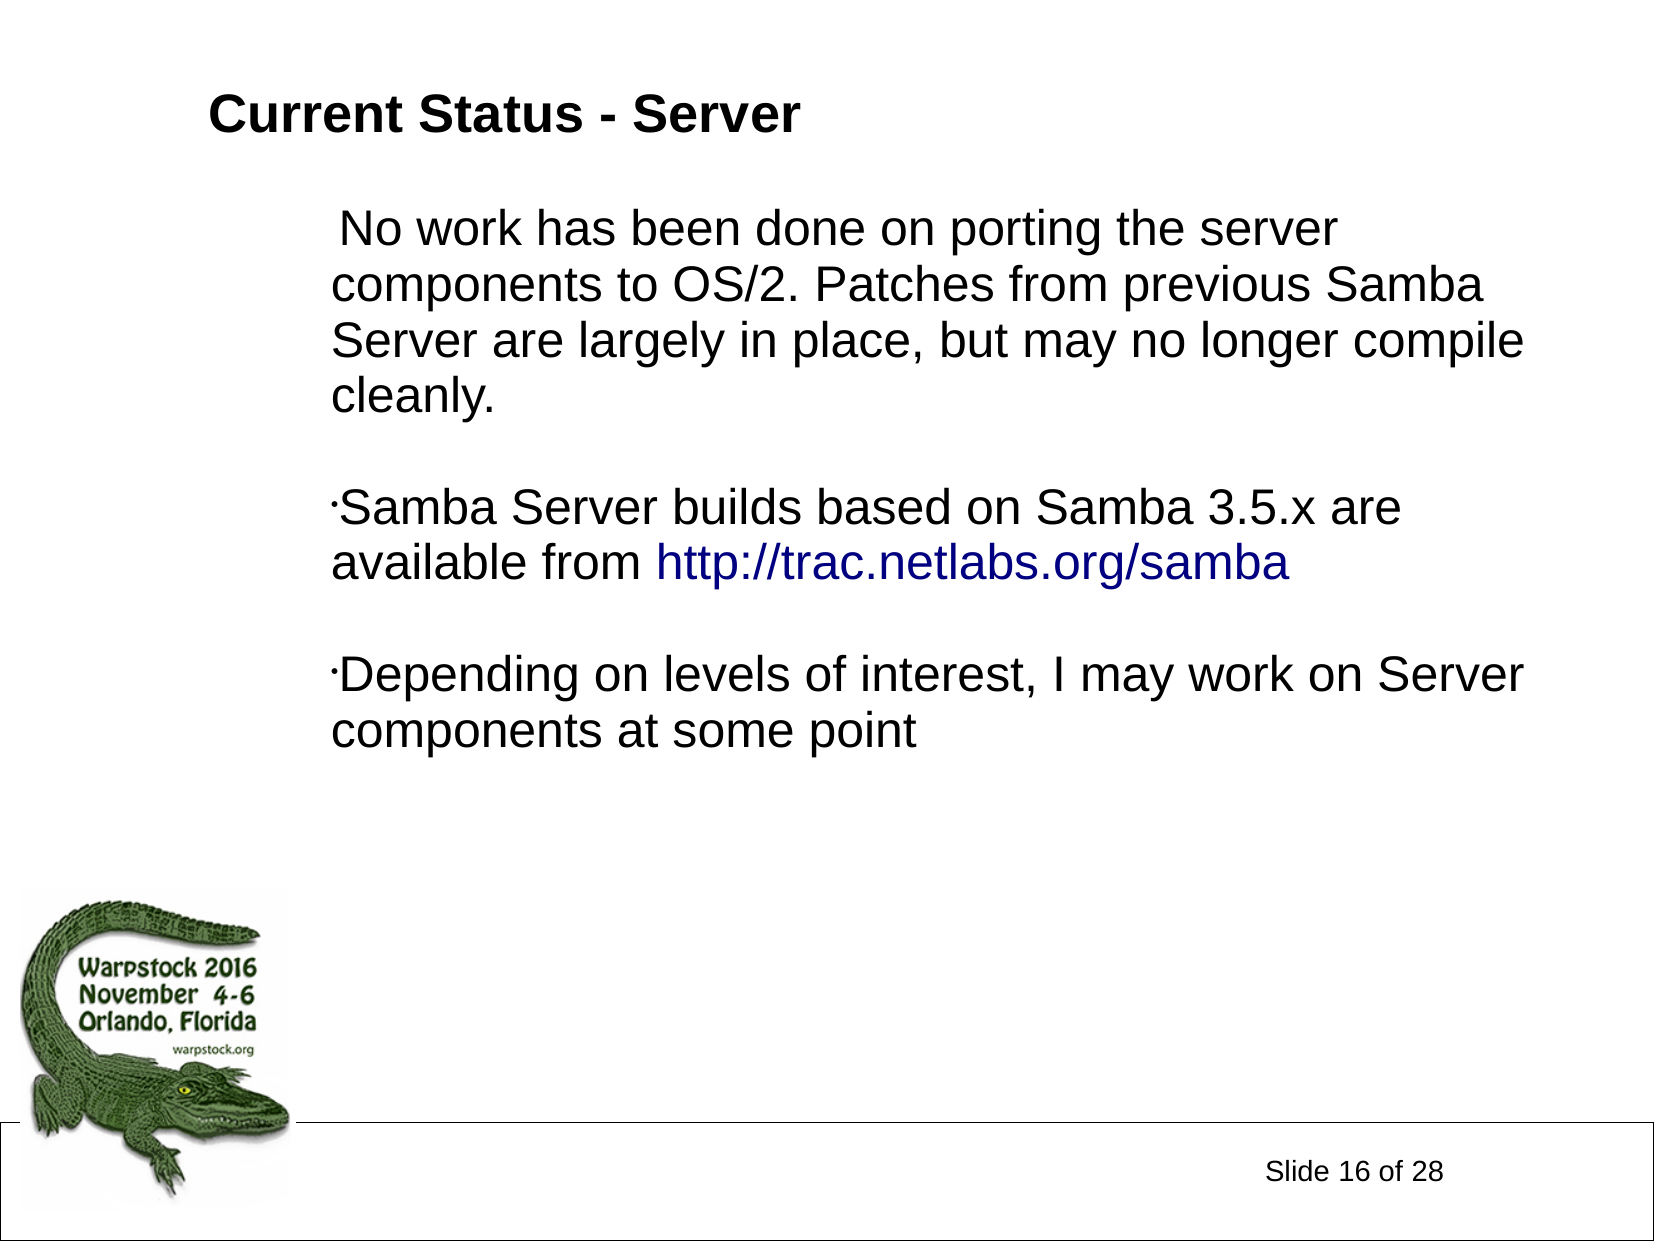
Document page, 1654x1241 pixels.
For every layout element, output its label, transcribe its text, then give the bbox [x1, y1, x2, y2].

title Current Status - Server [177, 49, 1571, 178]
picture [20, 888, 296, 1211]
subtitle No work has been done on porting the server components to OS/2. Patches from previous Samba Server are largely in place, but may no longer compile cleanly. Samba Server builds based on Samba 3.5.x are available from http://trac.netlabs.org/samba Depending on levels of interest, I may work on Server components at some point [318, 200, 1565, 1004]
